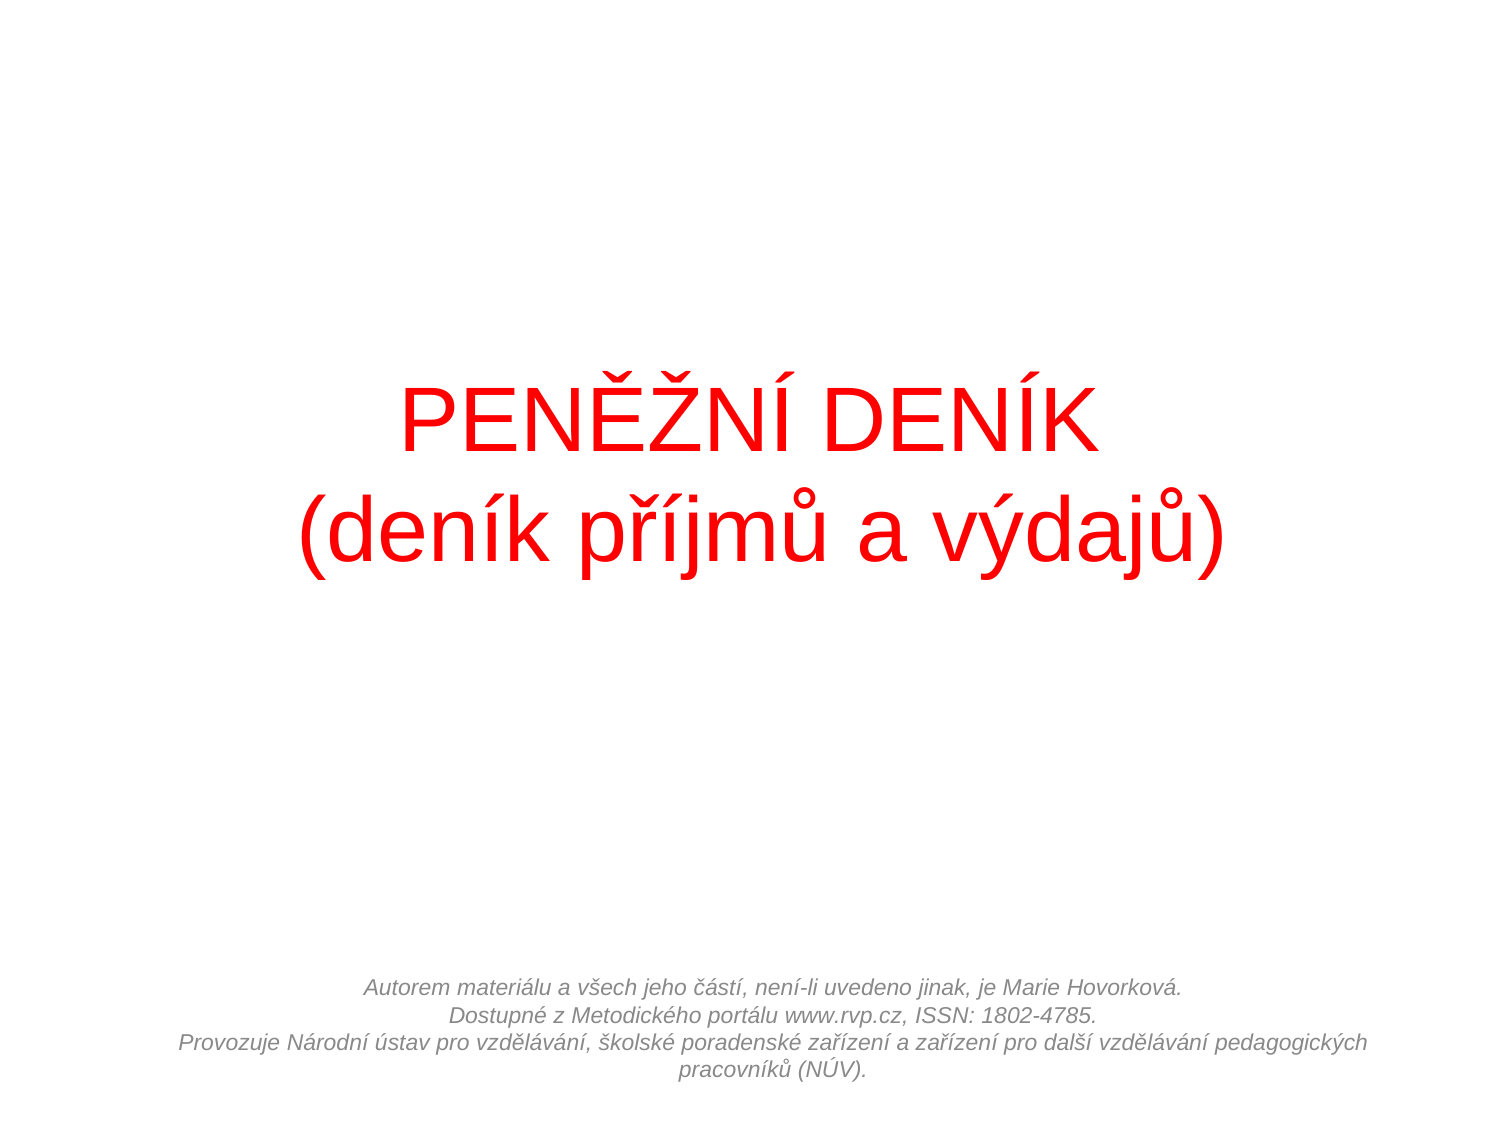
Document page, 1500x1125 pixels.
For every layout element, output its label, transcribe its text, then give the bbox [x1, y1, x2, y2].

title PENĚŽNÍ DENÍK (deník příjmů a výdajů) [112, 349, 1388, 591]
text_box Autorem materiálu a všech jeho částí, není-li uvedeno jinak, je Marie Hovorková. Dostupné z Metodického portálu www.rvp.cz, ISSN: 1802-4785. Provozuje Národní ústav pro vzdělávání, školské poradenské zařízení a zařízení pro další vzdělávání pedagogických pracovníků (NÚV). [159, 1011, 1388, 1072]
